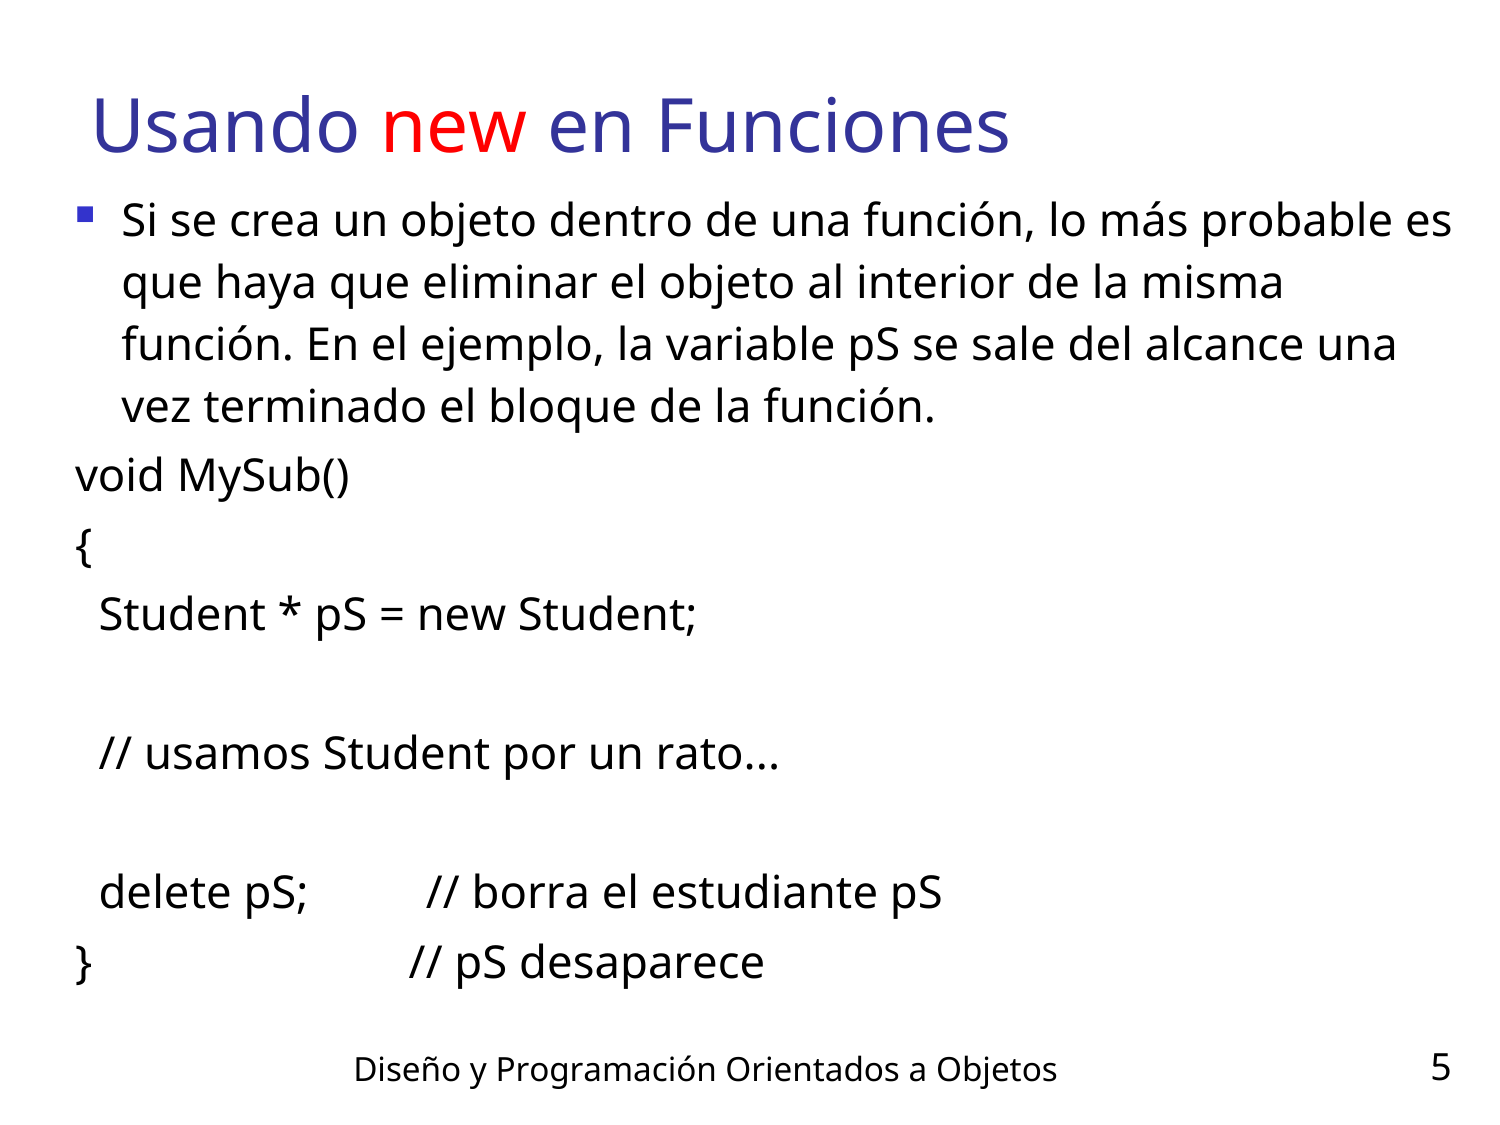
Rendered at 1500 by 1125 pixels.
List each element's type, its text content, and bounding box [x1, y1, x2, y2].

list Si se crea un objeto dentro de una función, lo más probable es que haya que eliminar el objeto al interior de la misma función. En el ejemplo, la variable pS se sale del alcance una vez terminado el bloque de la función. void MySub()‏ { Student * pS = new Student; // usamos Student por un rato... delete pS; // borra el estudiante pS } // pS desaparece [75, 187, 1462, 993]
title Usando new en Funciones [75, 4, 1466, 182]
